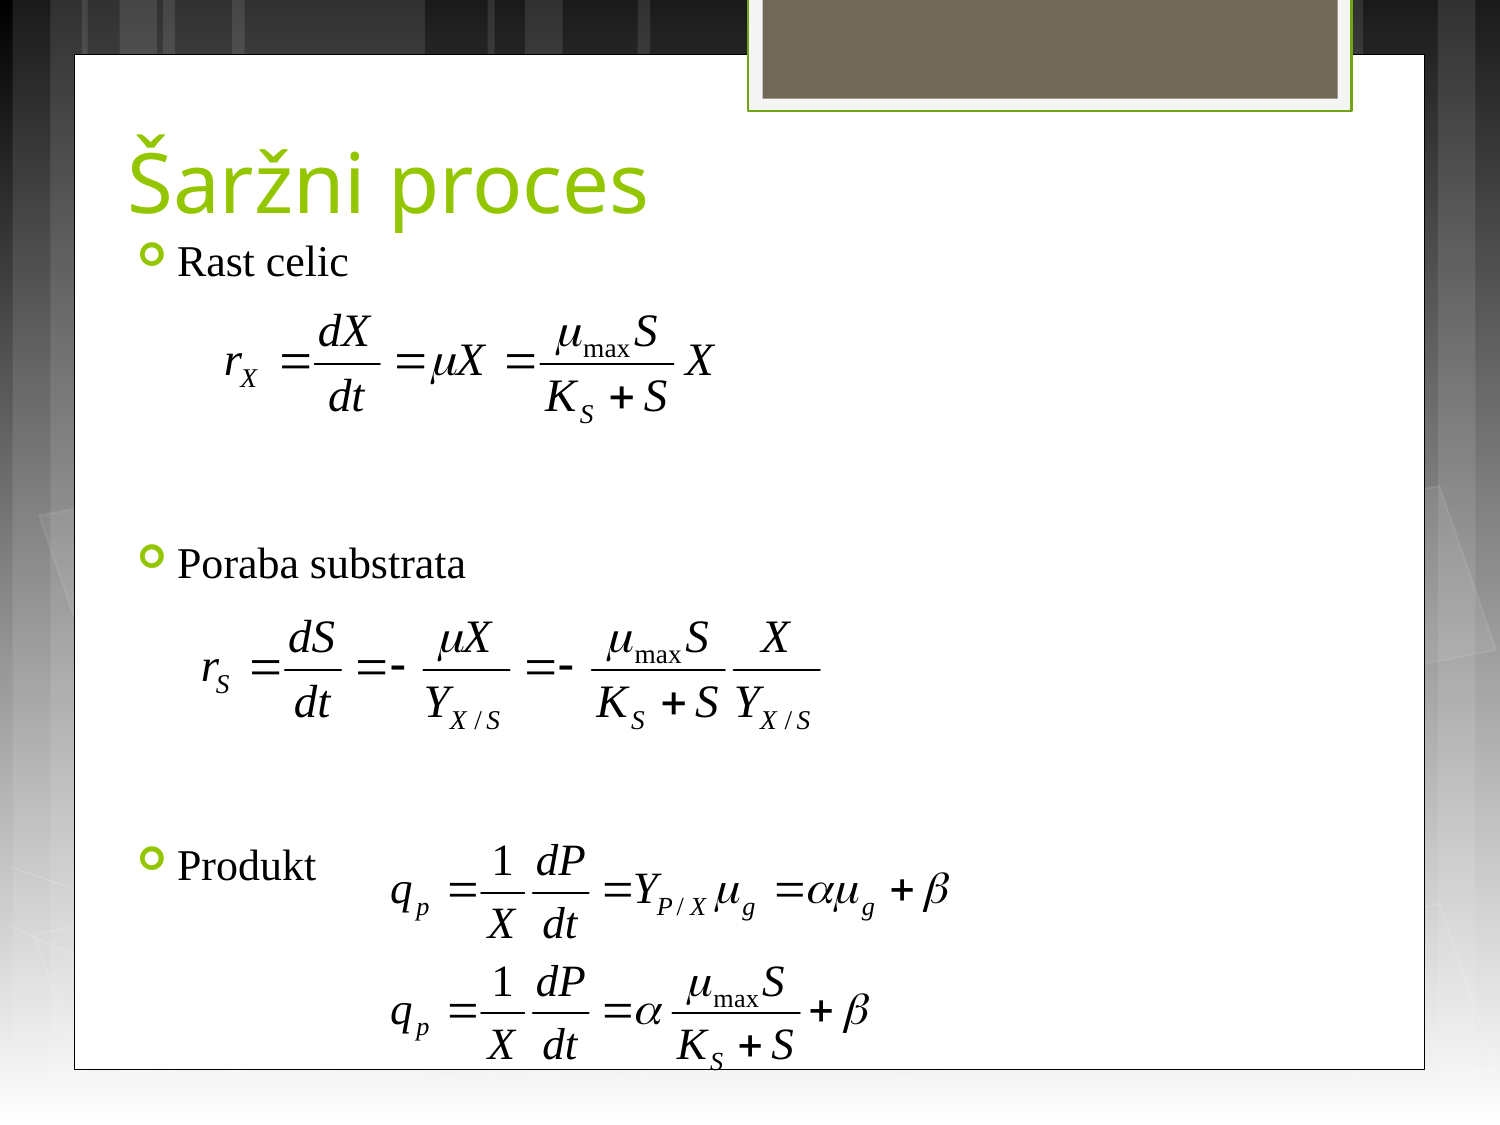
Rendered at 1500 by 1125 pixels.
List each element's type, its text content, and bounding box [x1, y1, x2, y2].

picture [383, 833, 961, 1080]
chart [218, 302, 731, 436]
chart [383, 834, 963, 1081]
list Rast celic Poraba substrata Produkt [112, 224, 1388, 900]
title Šaržni proces [112, 50, 1388, 224]
picture [216, 302, 730, 434]
picture [193, 608, 832, 740]
chart [194, 609, 833, 743]
